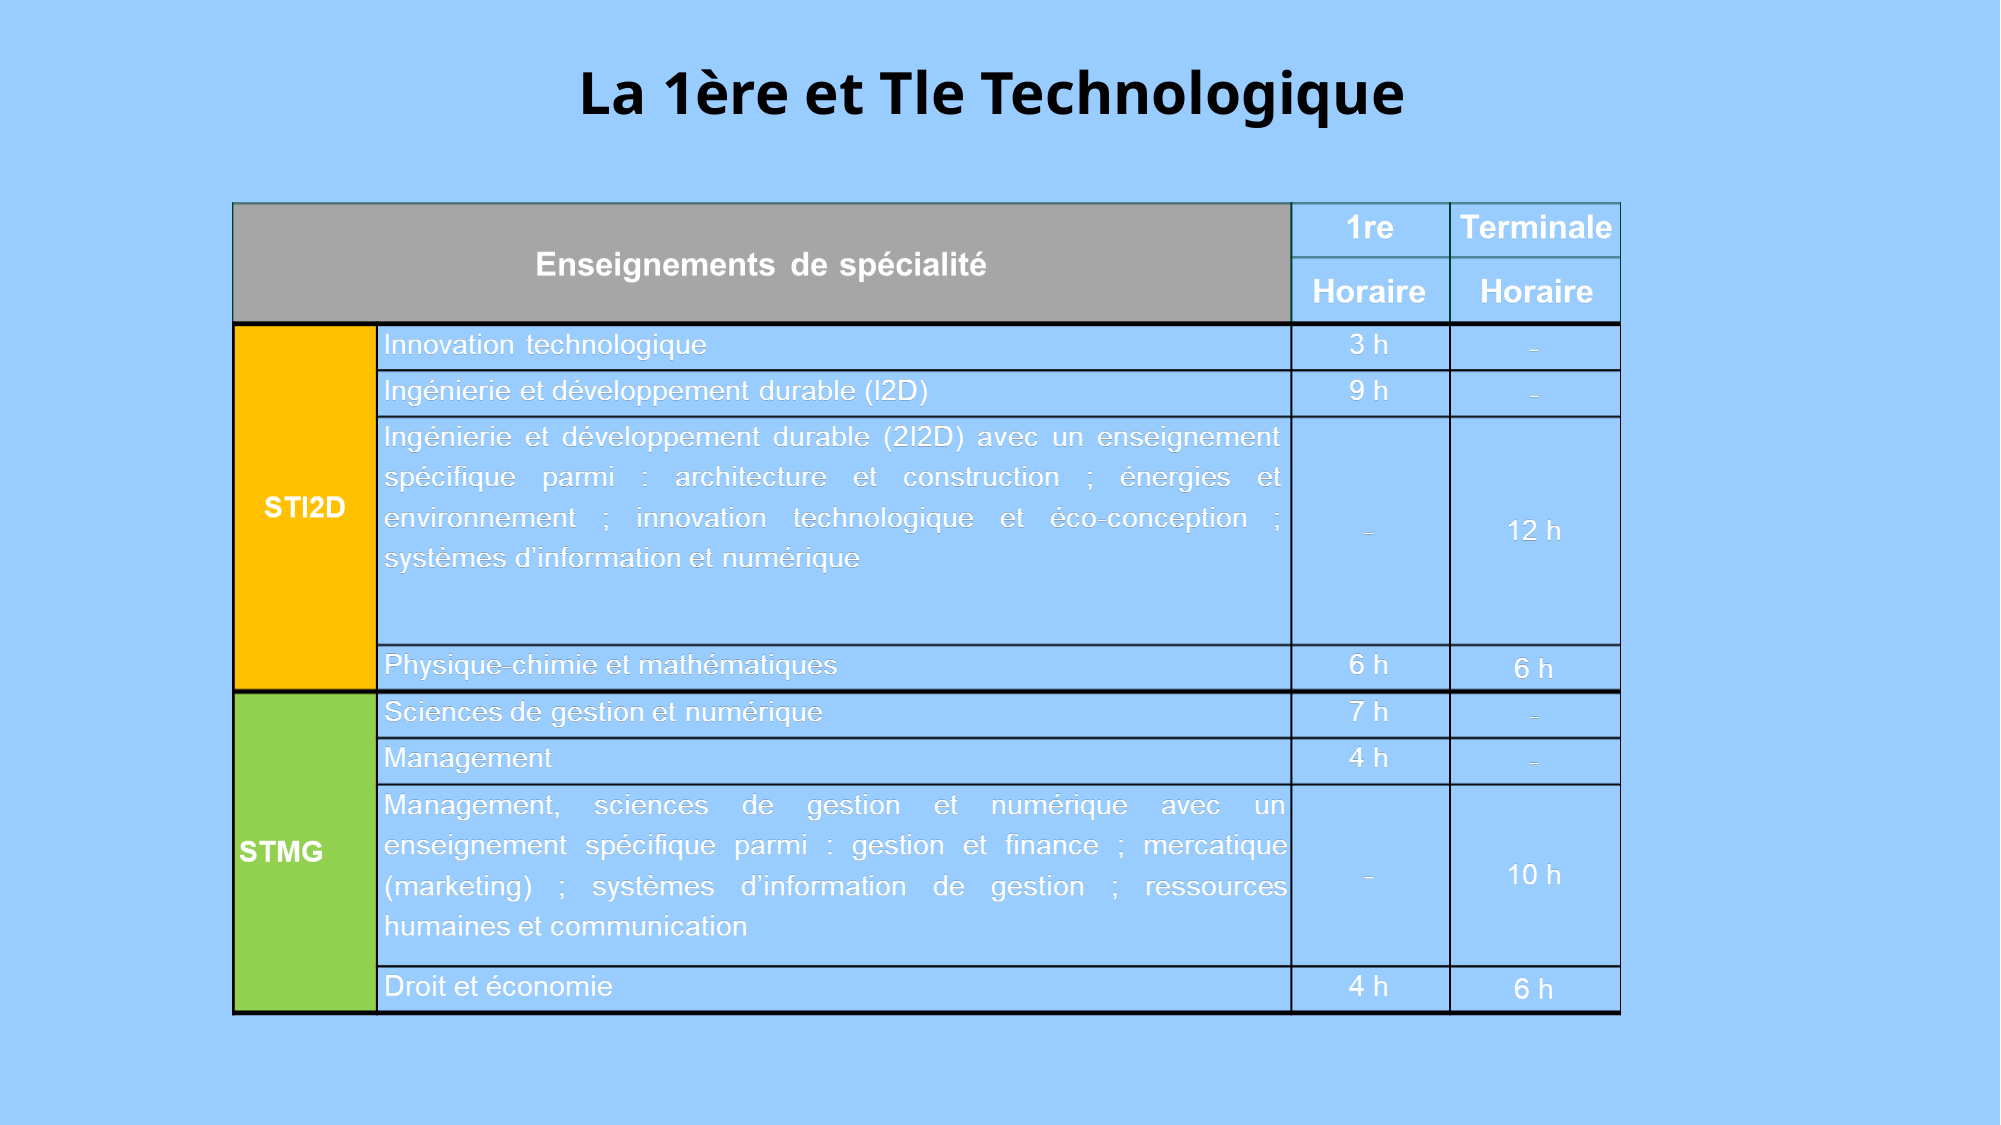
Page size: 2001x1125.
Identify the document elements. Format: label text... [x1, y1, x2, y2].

picture [232, 196, 1621, 1024]
text_box La 1ère et Tle Technologique [99, 45, 1900, 233]
